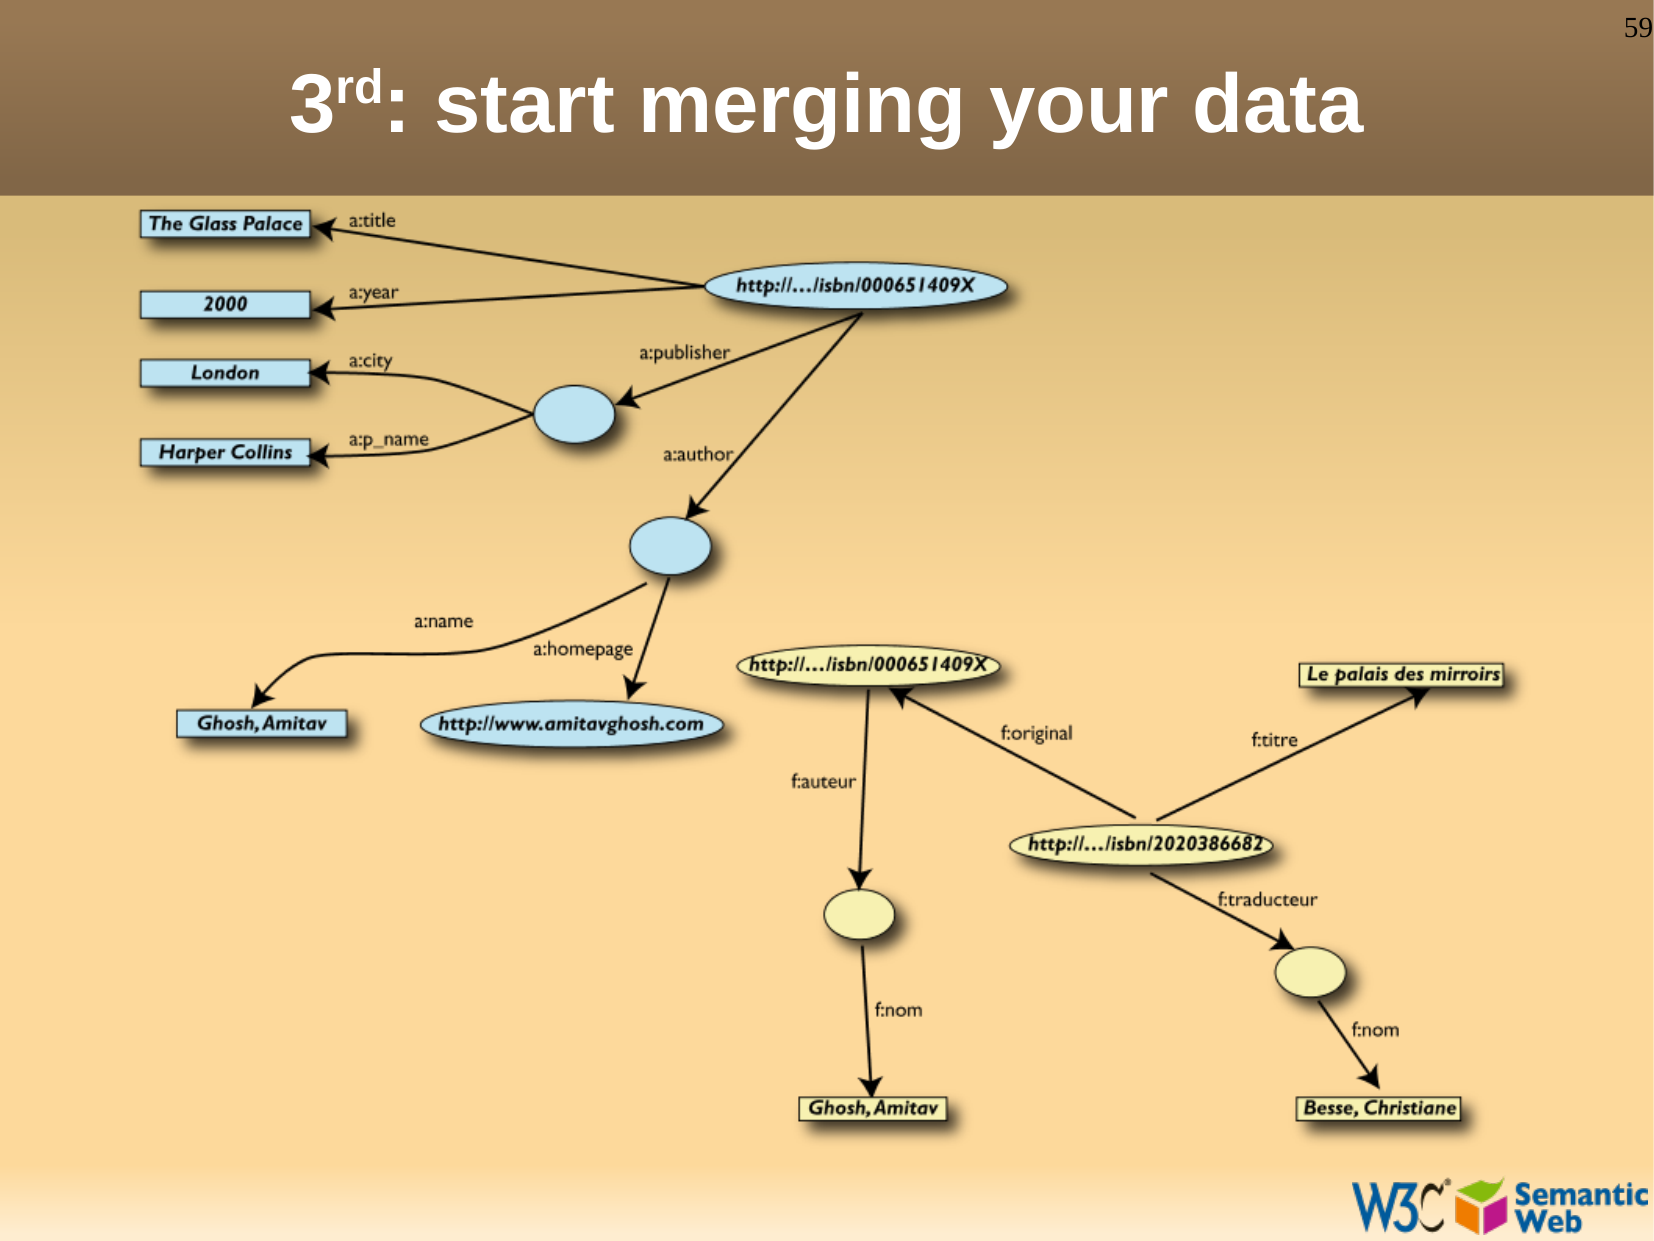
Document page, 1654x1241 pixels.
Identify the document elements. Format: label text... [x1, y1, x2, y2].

picture [0, 199, 1654, 1241]
title 3rd: start merging your data [0, 0, 1654, 208]
